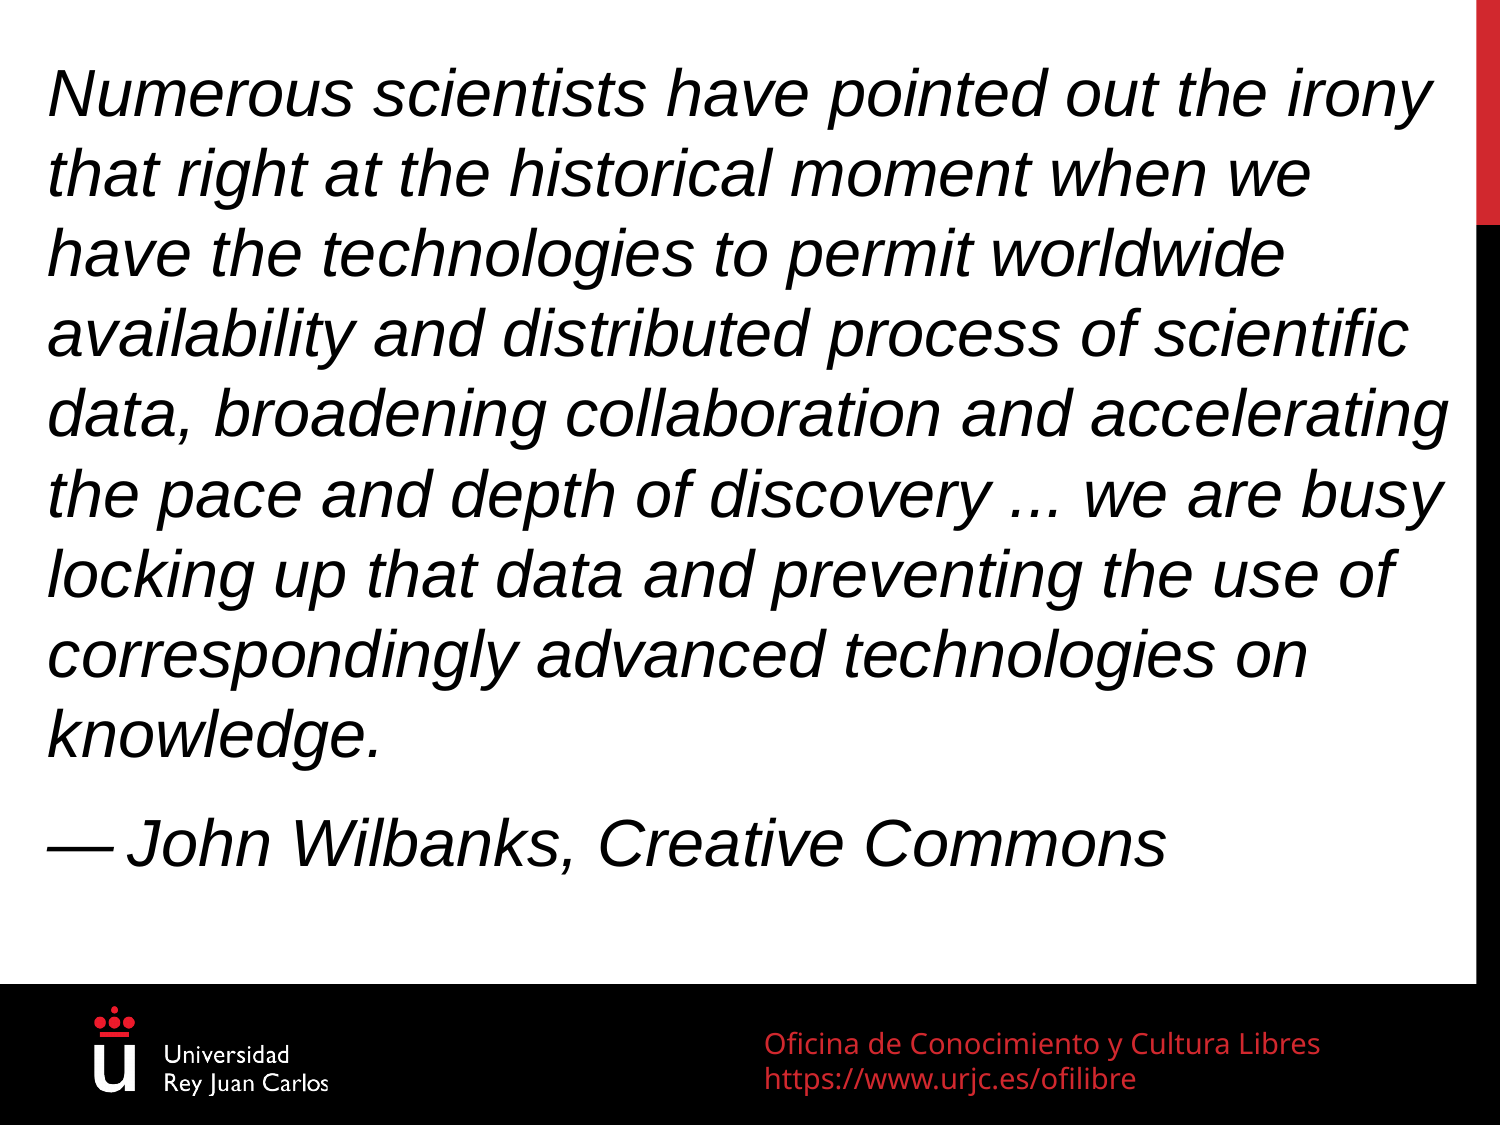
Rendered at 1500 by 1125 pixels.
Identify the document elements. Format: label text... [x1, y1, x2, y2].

text_box Oficina de Conocimiento y Cultura Libres https://www.urjc.es/ofilibre [748, 1017, 1500, 1125]
picture [94, 1006, 328, 1096]
list Numerous scientists have pointed out the irony that right at the historical moment when we have the technologies to permit worldwide availability and distributed process of scientific data, broadening collaboration and accelerating the pace and depth of discovery ... we are busy locking up that data and preventing the use of correspondingly advanced technologies on knowledge. — John Wilbanks, Creative Commons [32, 42, 1471, 946]
text_box [0, 984, 1500, 1125]
